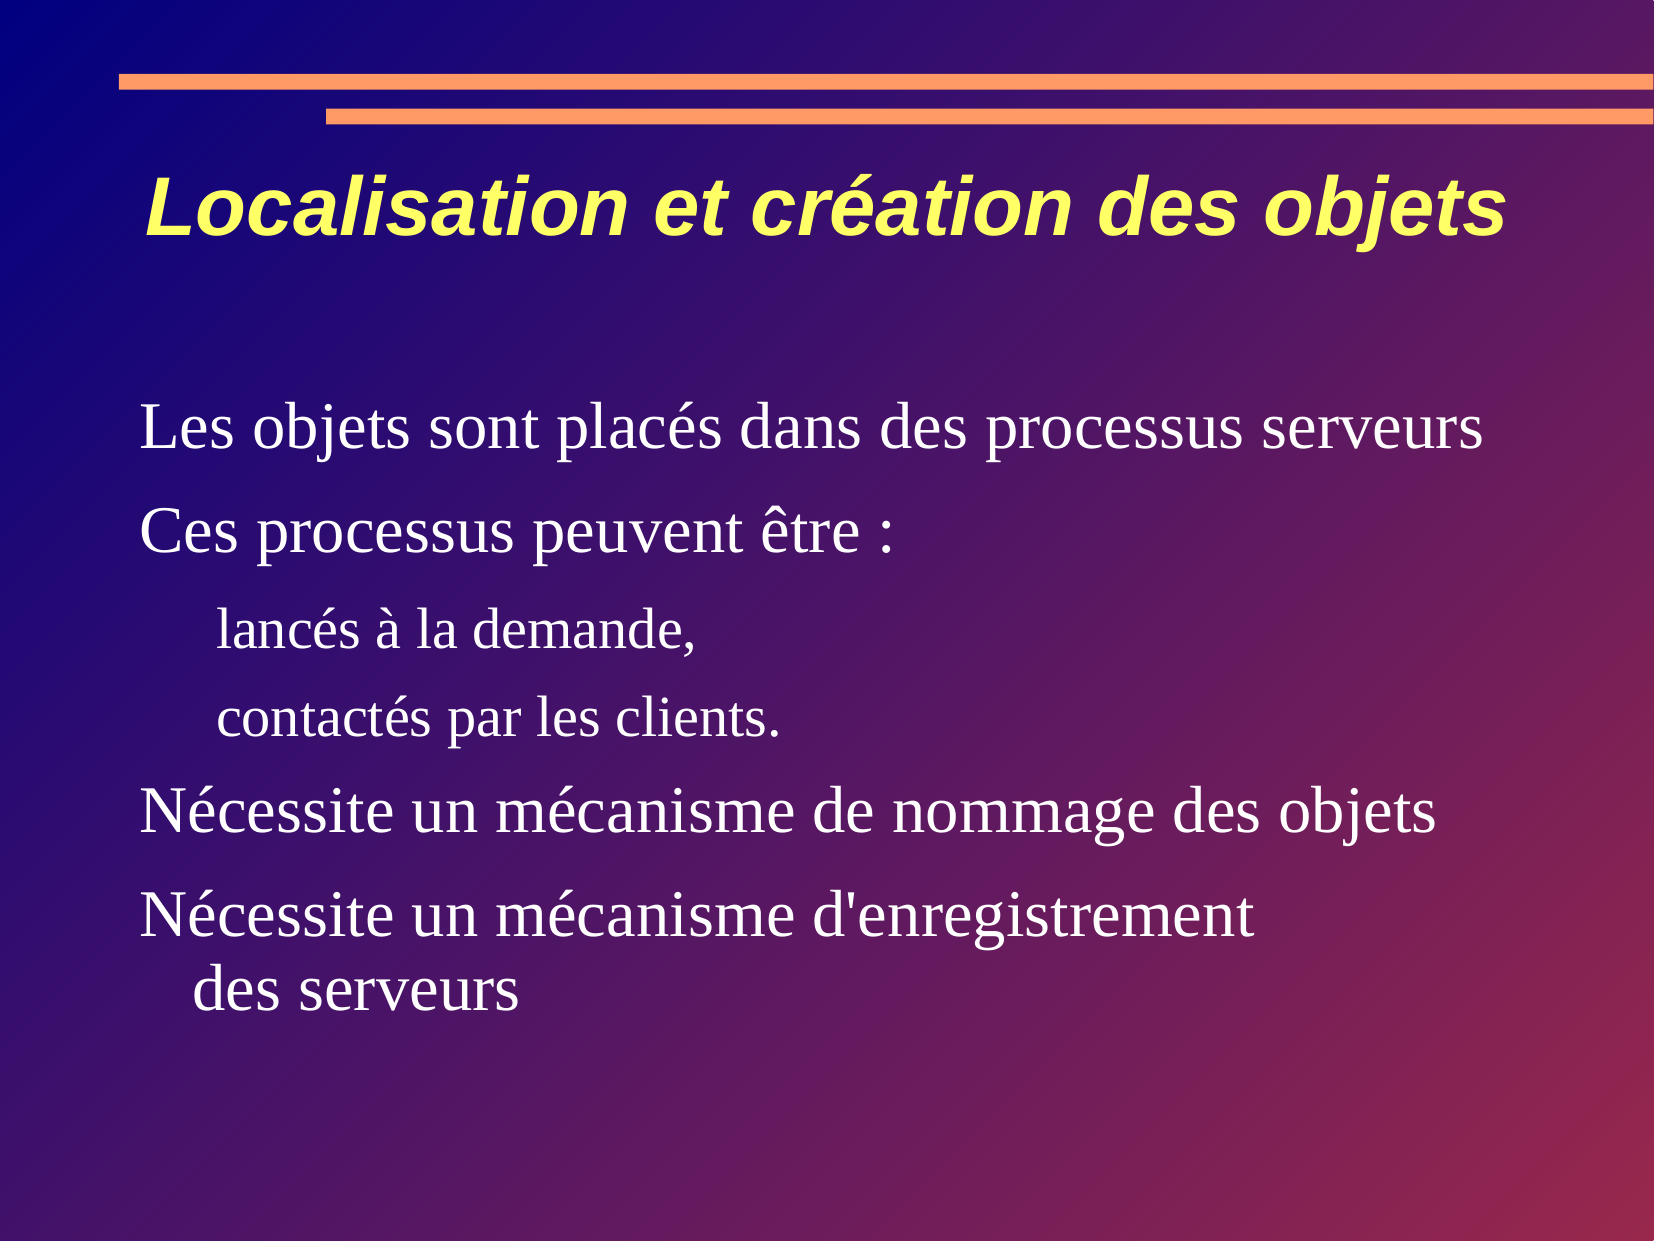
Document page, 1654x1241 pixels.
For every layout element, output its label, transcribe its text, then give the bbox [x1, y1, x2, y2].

list Les objets sont placés dans des processus serveurs Ces processus peuvent être : lancés à la demande, contactés par les clients. Nécessite un mécanisme de nommage des objets Nécessite un mécanisme d'enregistrement des serveurs [121, 389, 1572, 1073]
title Localisation et création des objets [121, 102, 1534, 311]
